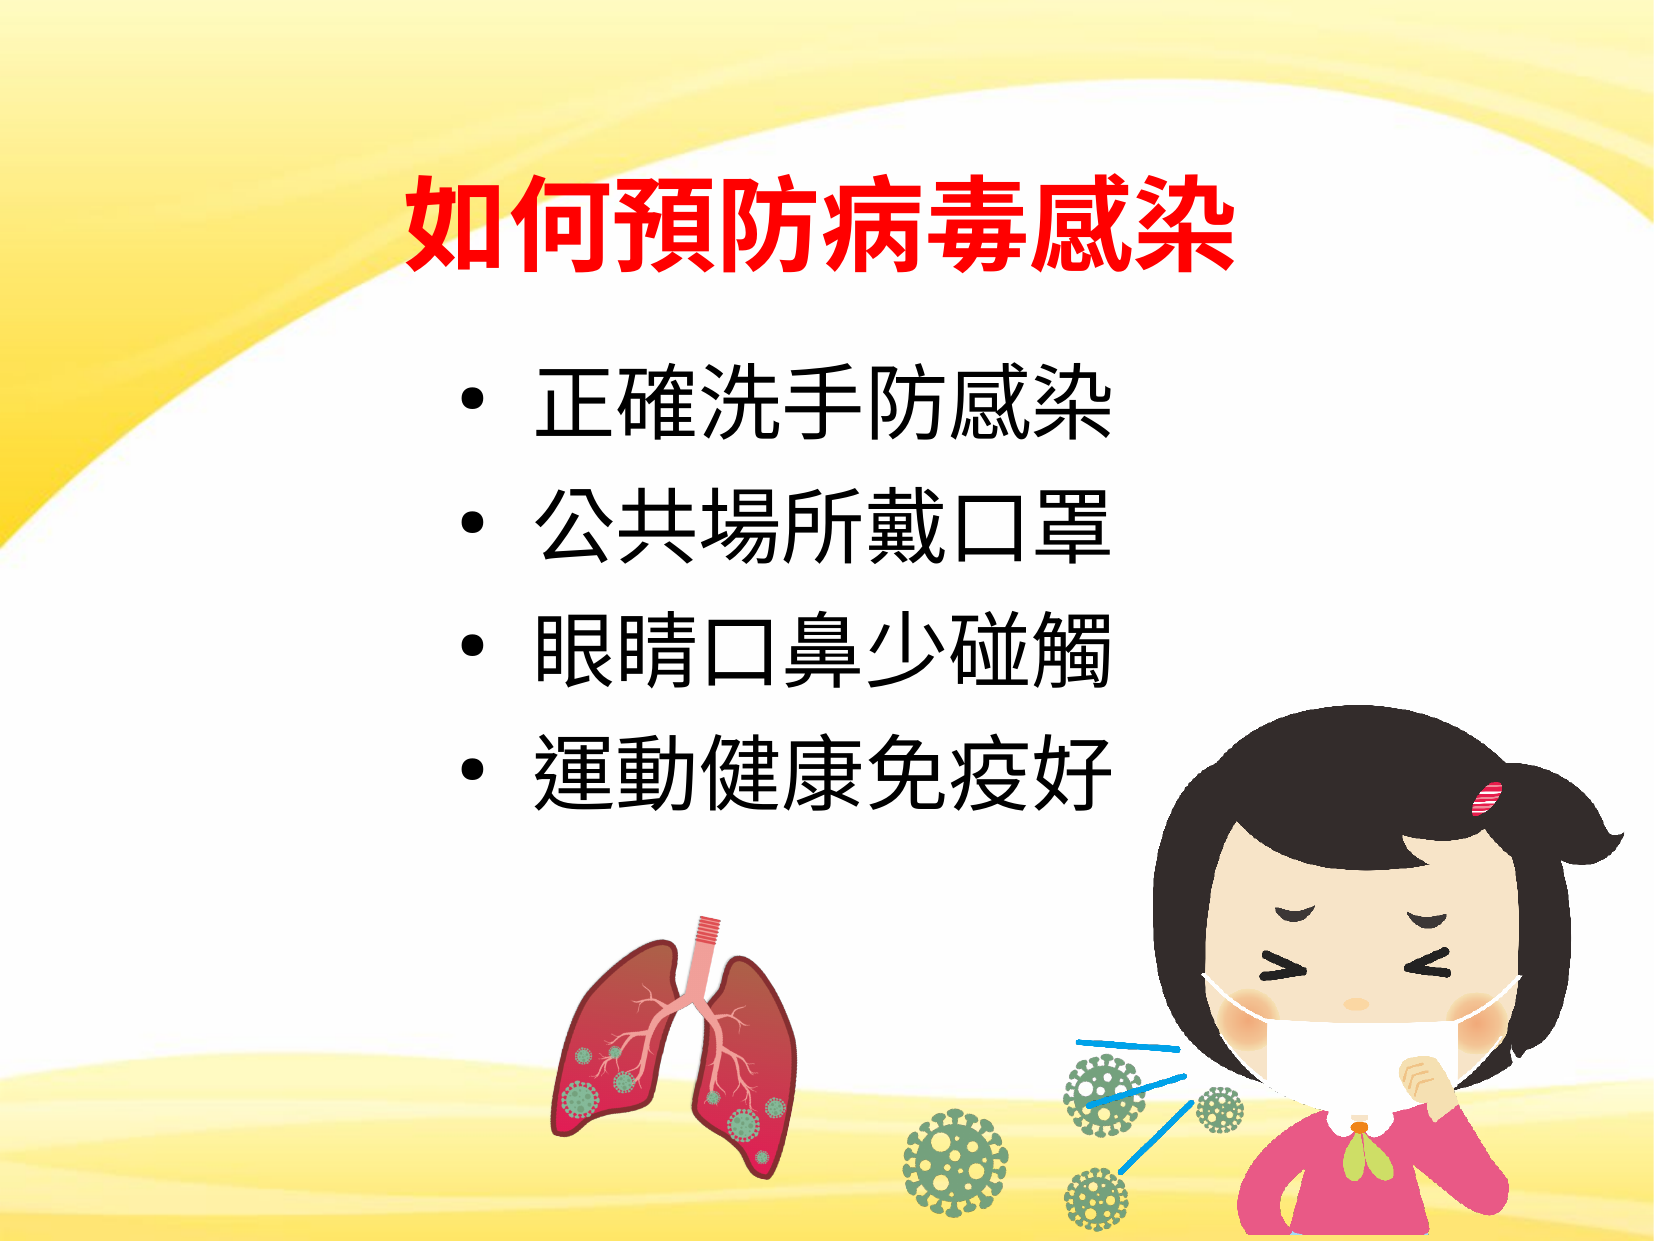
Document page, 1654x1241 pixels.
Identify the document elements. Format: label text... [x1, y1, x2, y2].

text_box 如何預防病毒感染 [76, 118, 1565, 326]
text_box 正確洗手防感染 公共場所戴口罩 眼睛口鼻少碰觸 運動健康免疫好 [442, 343, 1131, 829]
picture [0, 0, 1654, 1241]
